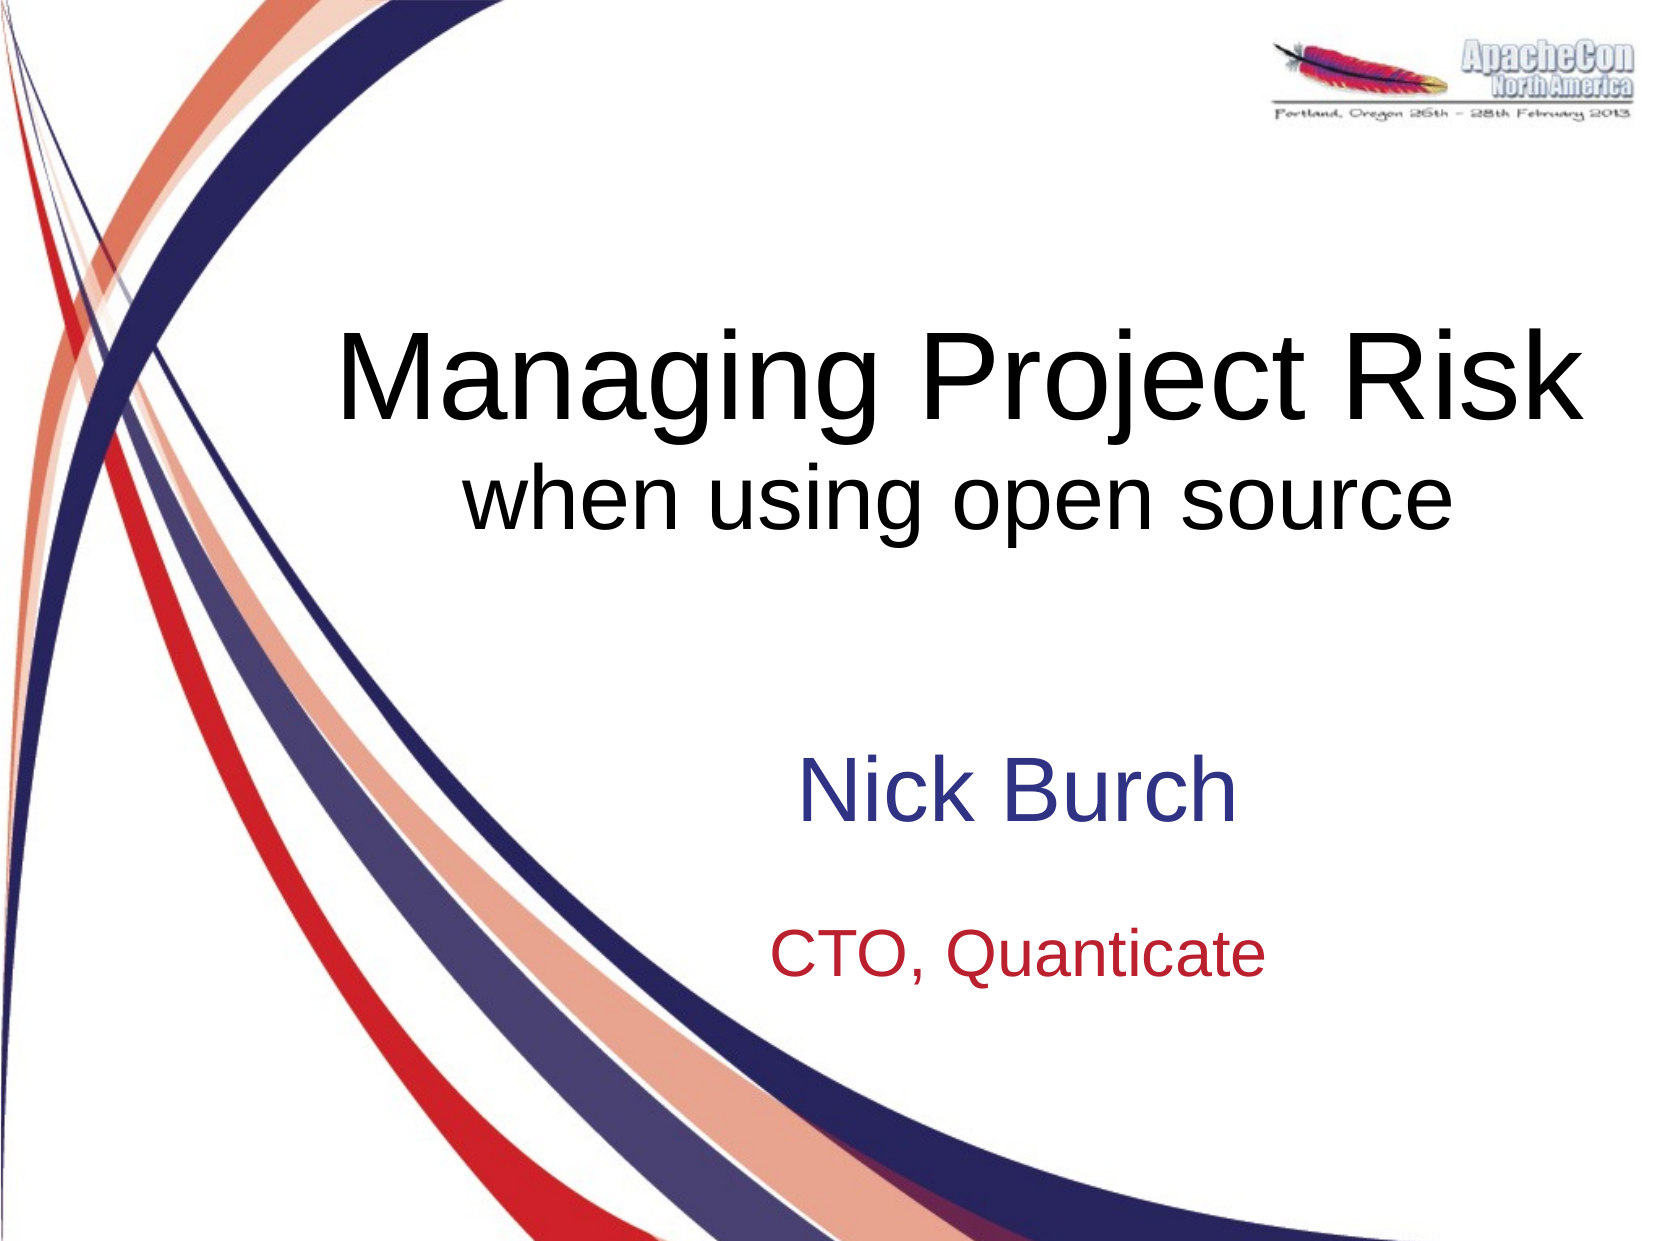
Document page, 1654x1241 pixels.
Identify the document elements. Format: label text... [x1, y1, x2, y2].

picture [0, 0, 1654, 1241]
subtitle Nick Burch CTO, Quanticate [531, 738, 1506, 991]
title Managing Project Risk when using open source [295, 295, 1625, 561]
